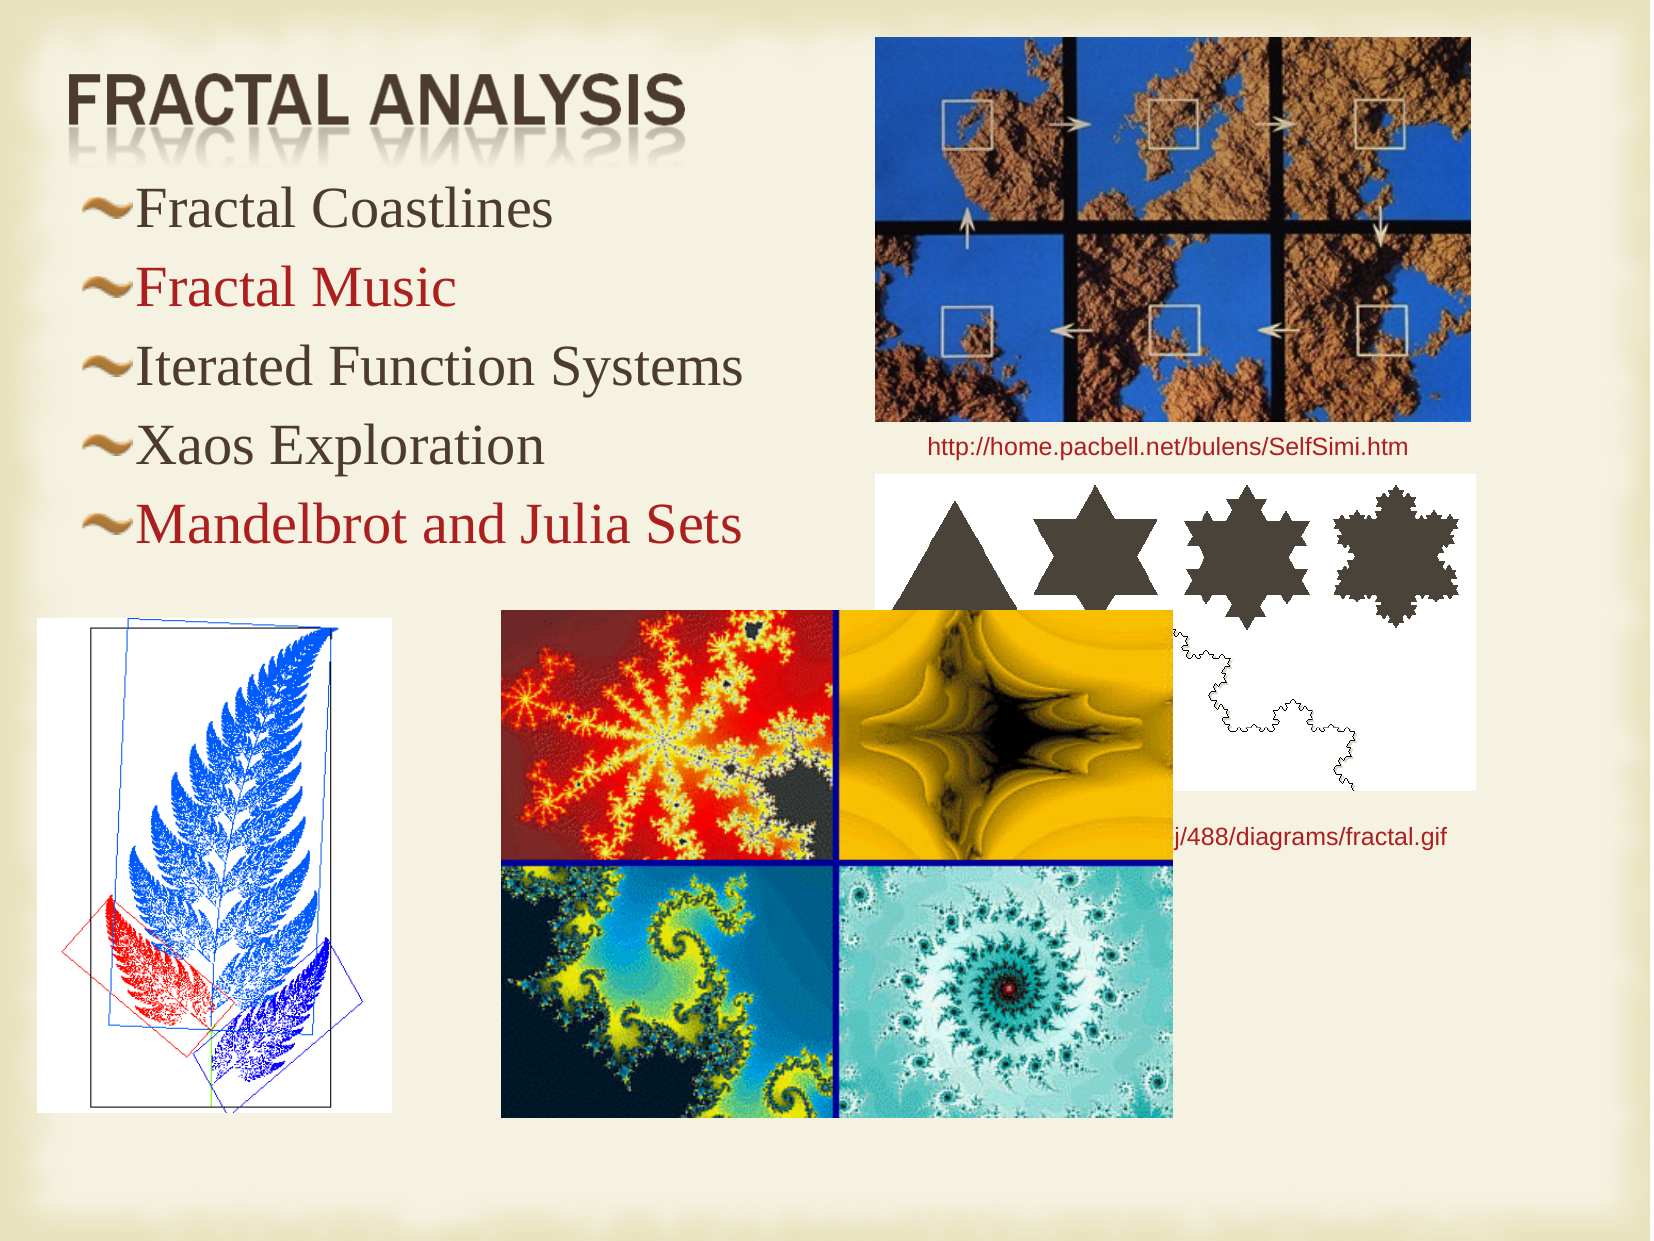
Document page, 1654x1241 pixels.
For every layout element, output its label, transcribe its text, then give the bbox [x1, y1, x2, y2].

text_box http://home.pacbell.net/bulens/SelfSimi.htm [912, 424, 1450, 469]
text_box [16, 26, 1477, 216]
text_box http://www.evl.uic.edu/aej/488/diagrams/fractal.gif [1173, 815, 1495, 859]
list Fractal Coastlines Fractal Music Iterated Function Systems Xaos Exploration Mandelbrot and Julia Sets [50, 167, 850, 569]
picture [0, 0, 1651, 1241]
text_box [37, 618, 392, 1113]
